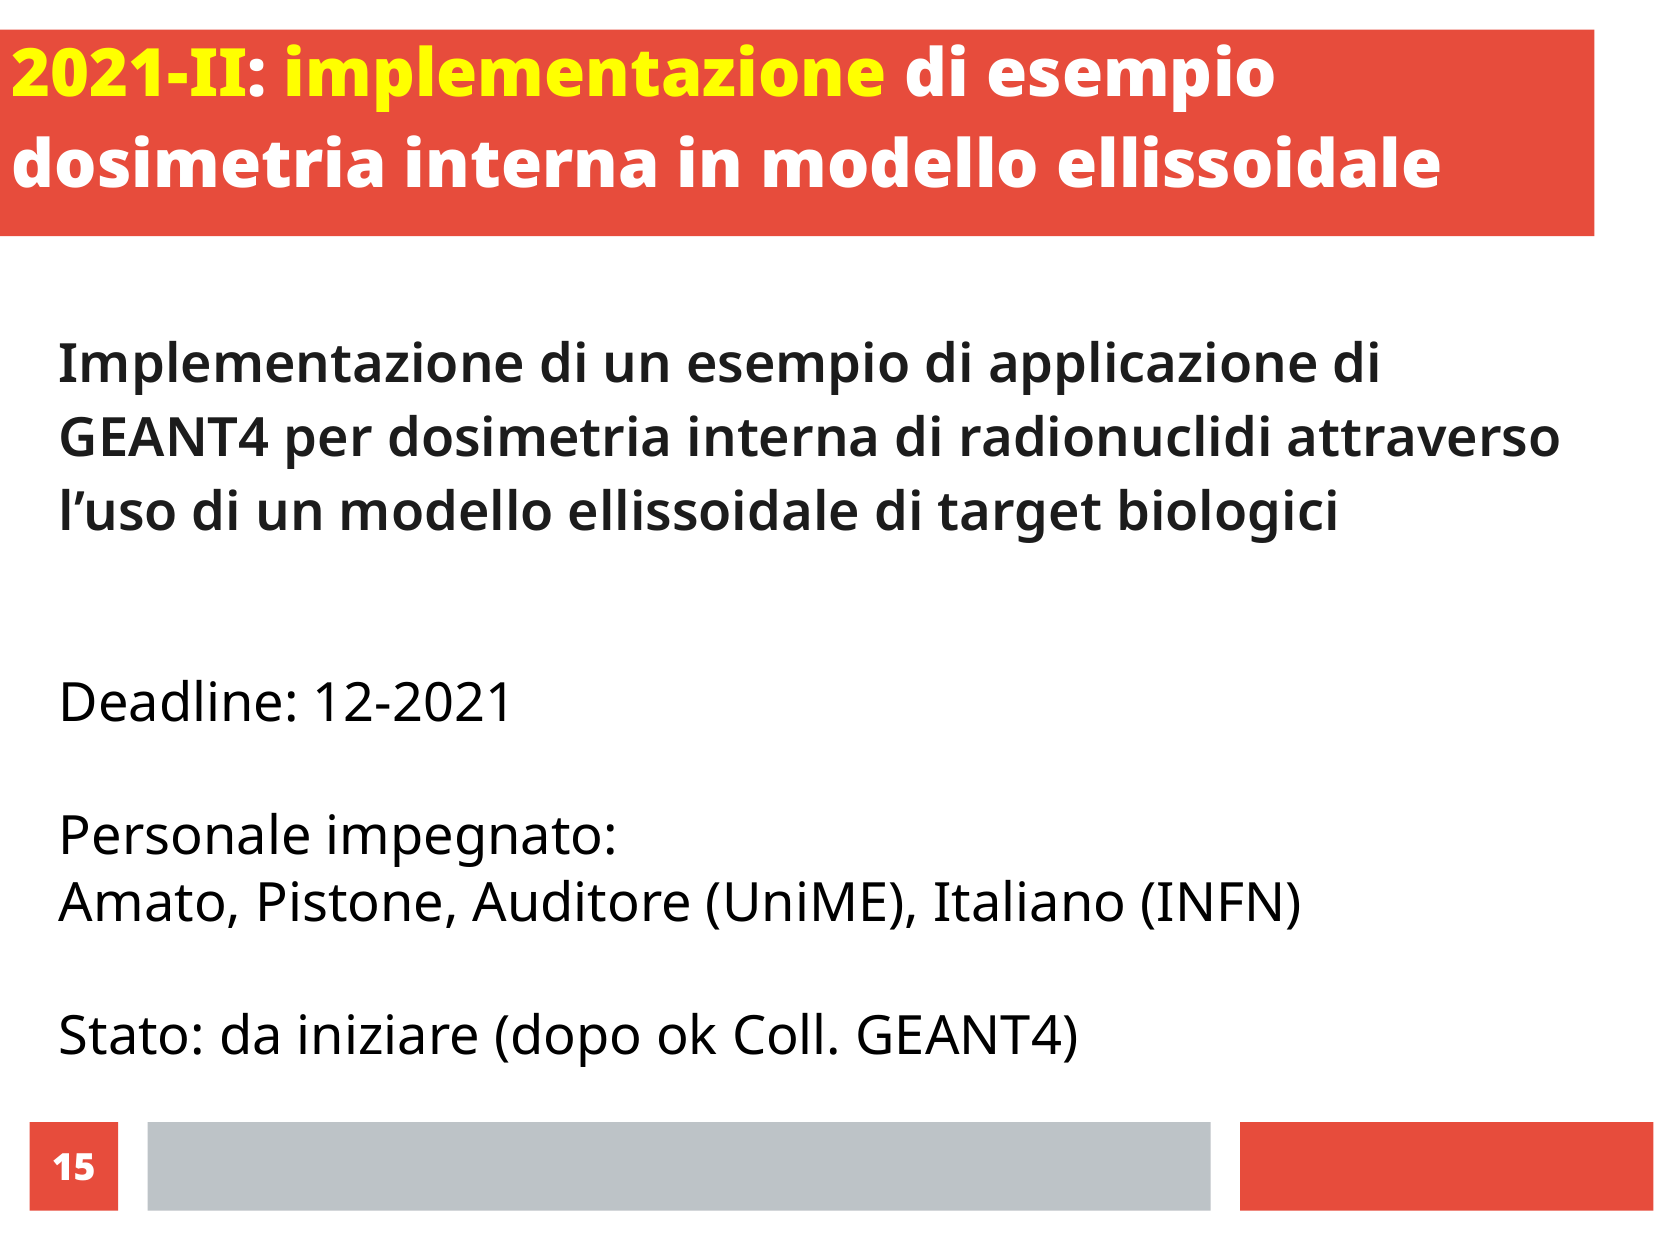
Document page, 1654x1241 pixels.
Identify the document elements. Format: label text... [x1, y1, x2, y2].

title 2021-II: implementazione di esempio dosimetria interna in modello ellissoidale [11, 59, 1595, 207]
list Implementazione di un esempio di applicazione di GEANT4 per dosimetria interna di radionuclidi attraverso l’uso di un modello ellissoidale di target biologici Deadline: 12-2021 Personale impegnato: Amato, Pistone, Auditore (UniME), Italiano (INFN) Stato: da iniziare (dopo ok Coll. GEANT4) [59, 324, 1565, 1093]
